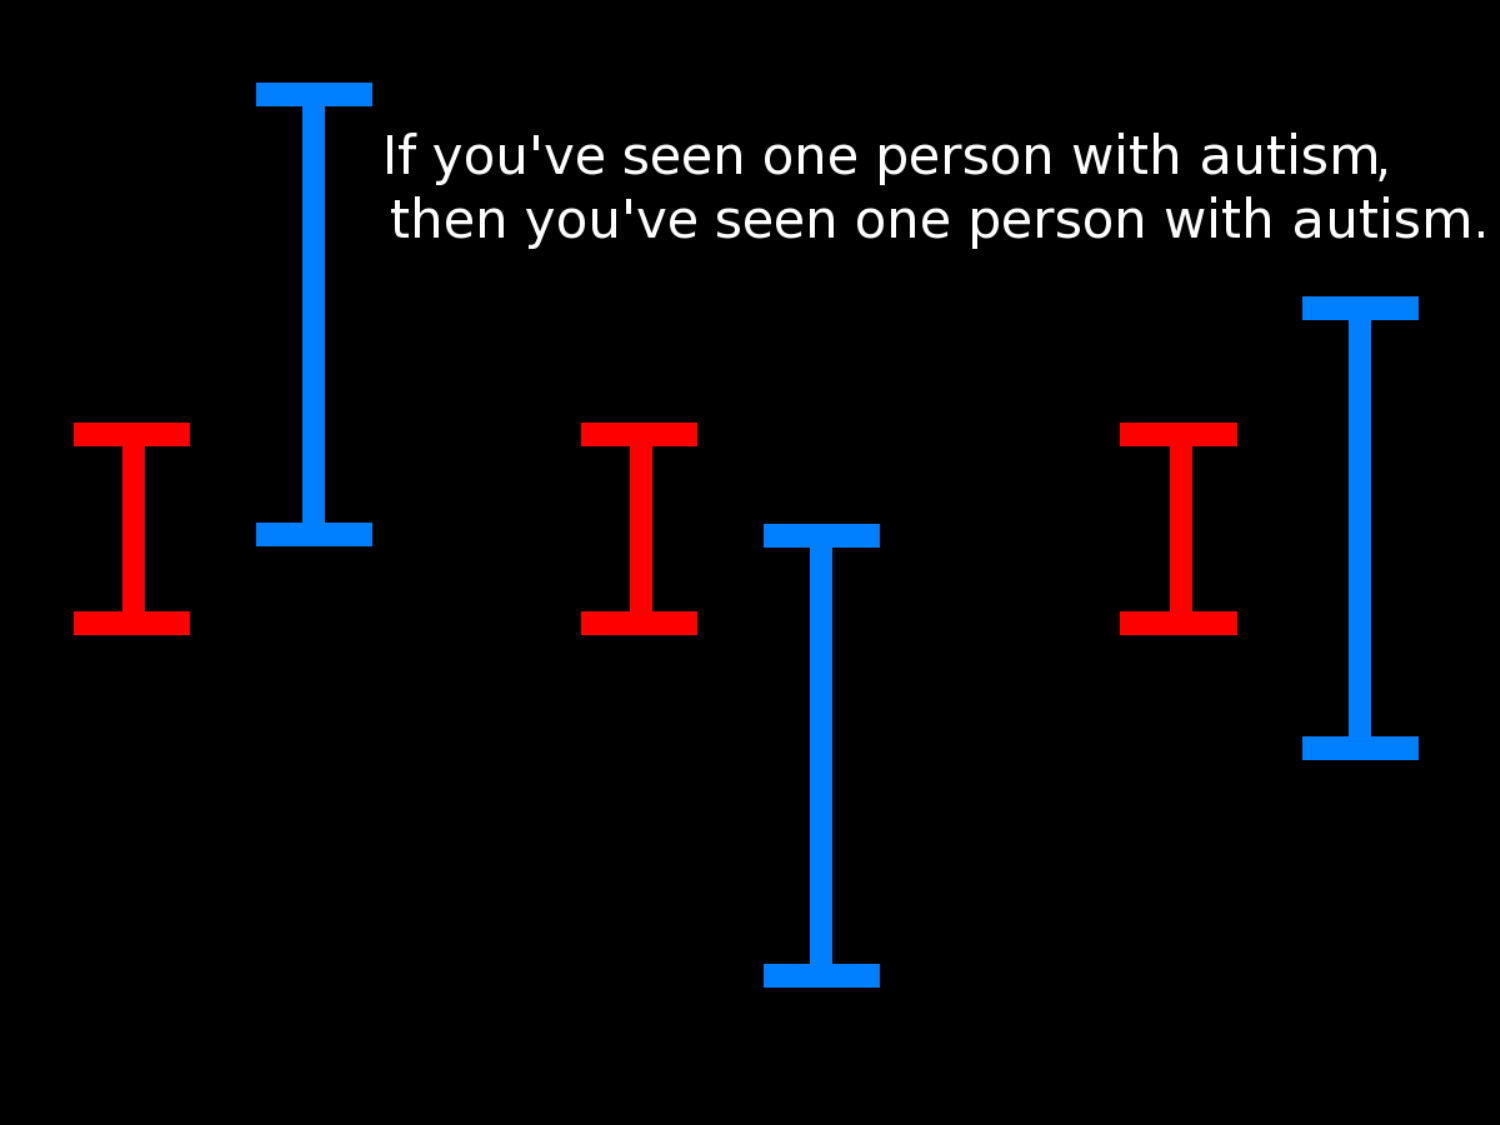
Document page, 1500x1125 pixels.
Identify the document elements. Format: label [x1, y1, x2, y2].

picture [0, 59, 1500, 1060]
